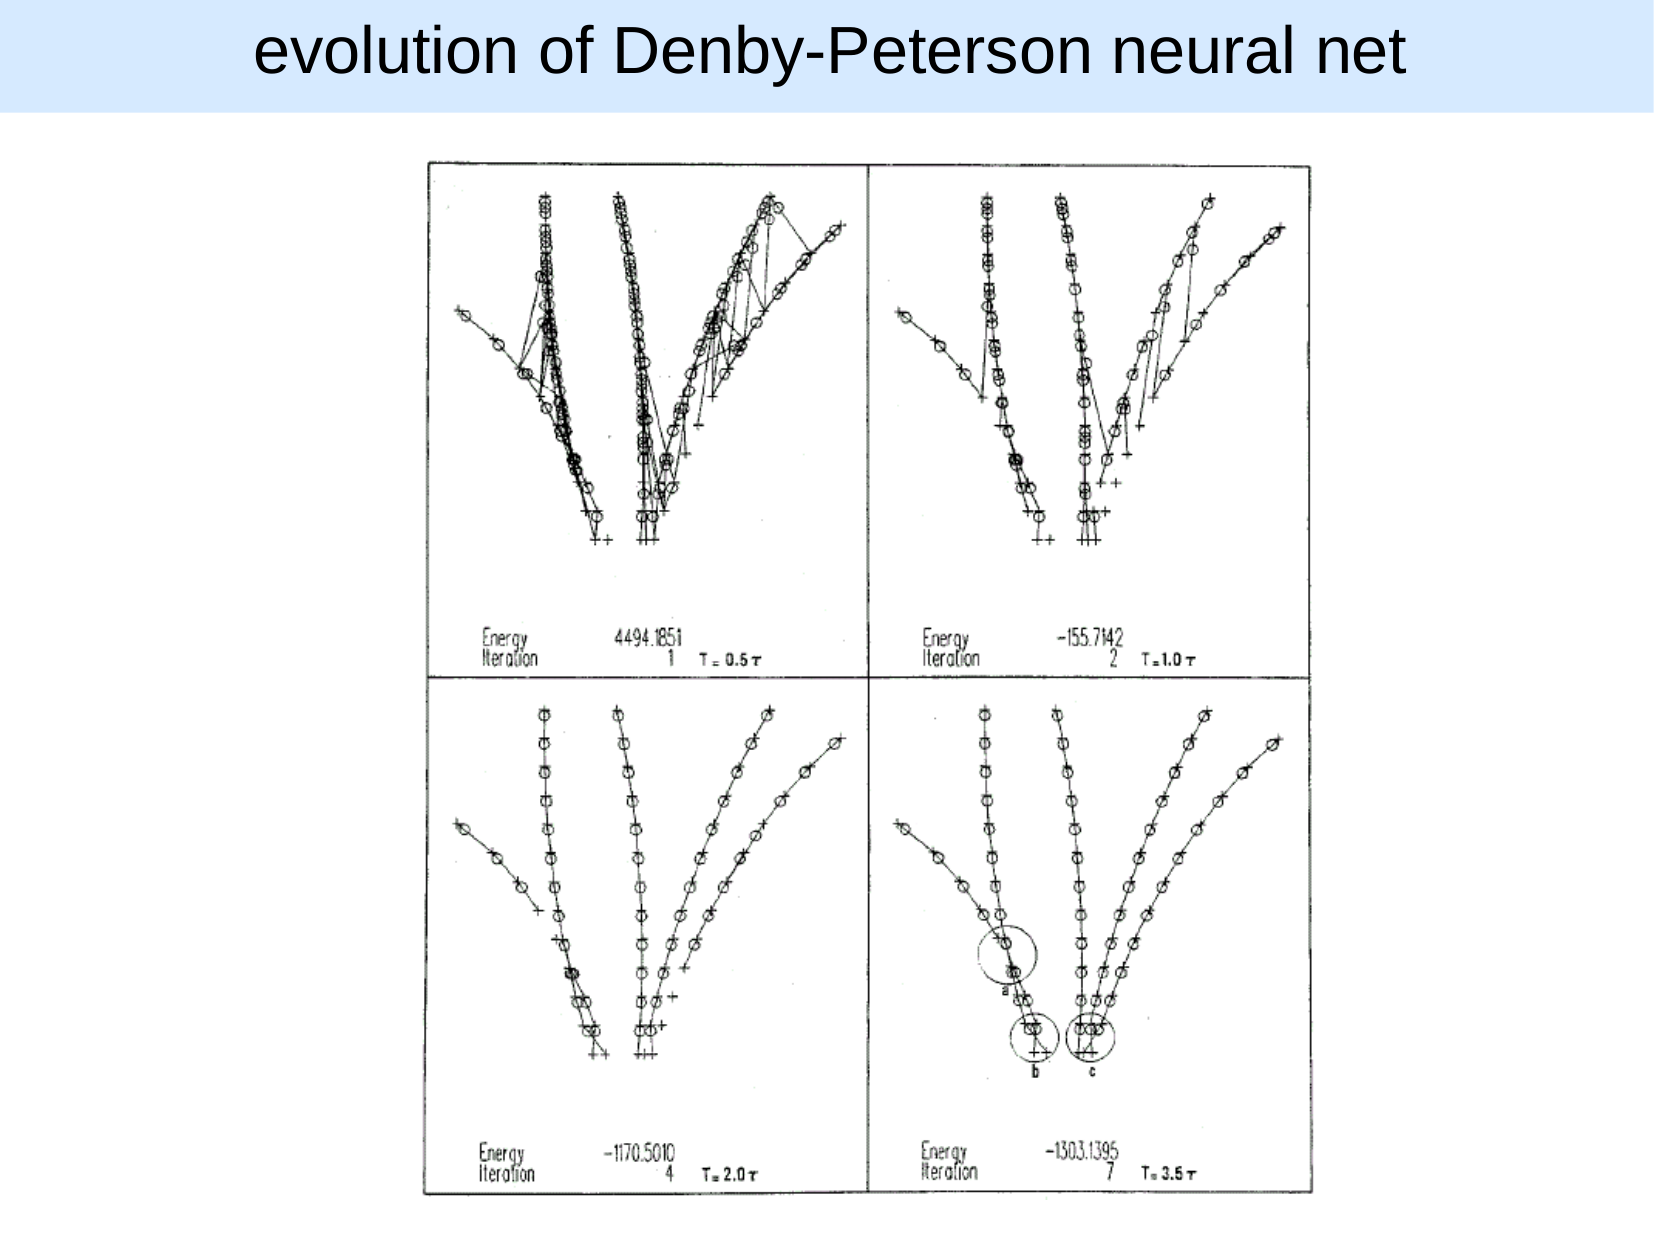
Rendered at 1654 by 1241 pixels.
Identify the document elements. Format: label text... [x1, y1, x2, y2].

title evolution of Denby-Peterson neural net [86, 0, 1576, 101]
picture [420, 155, 1321, 1201]
